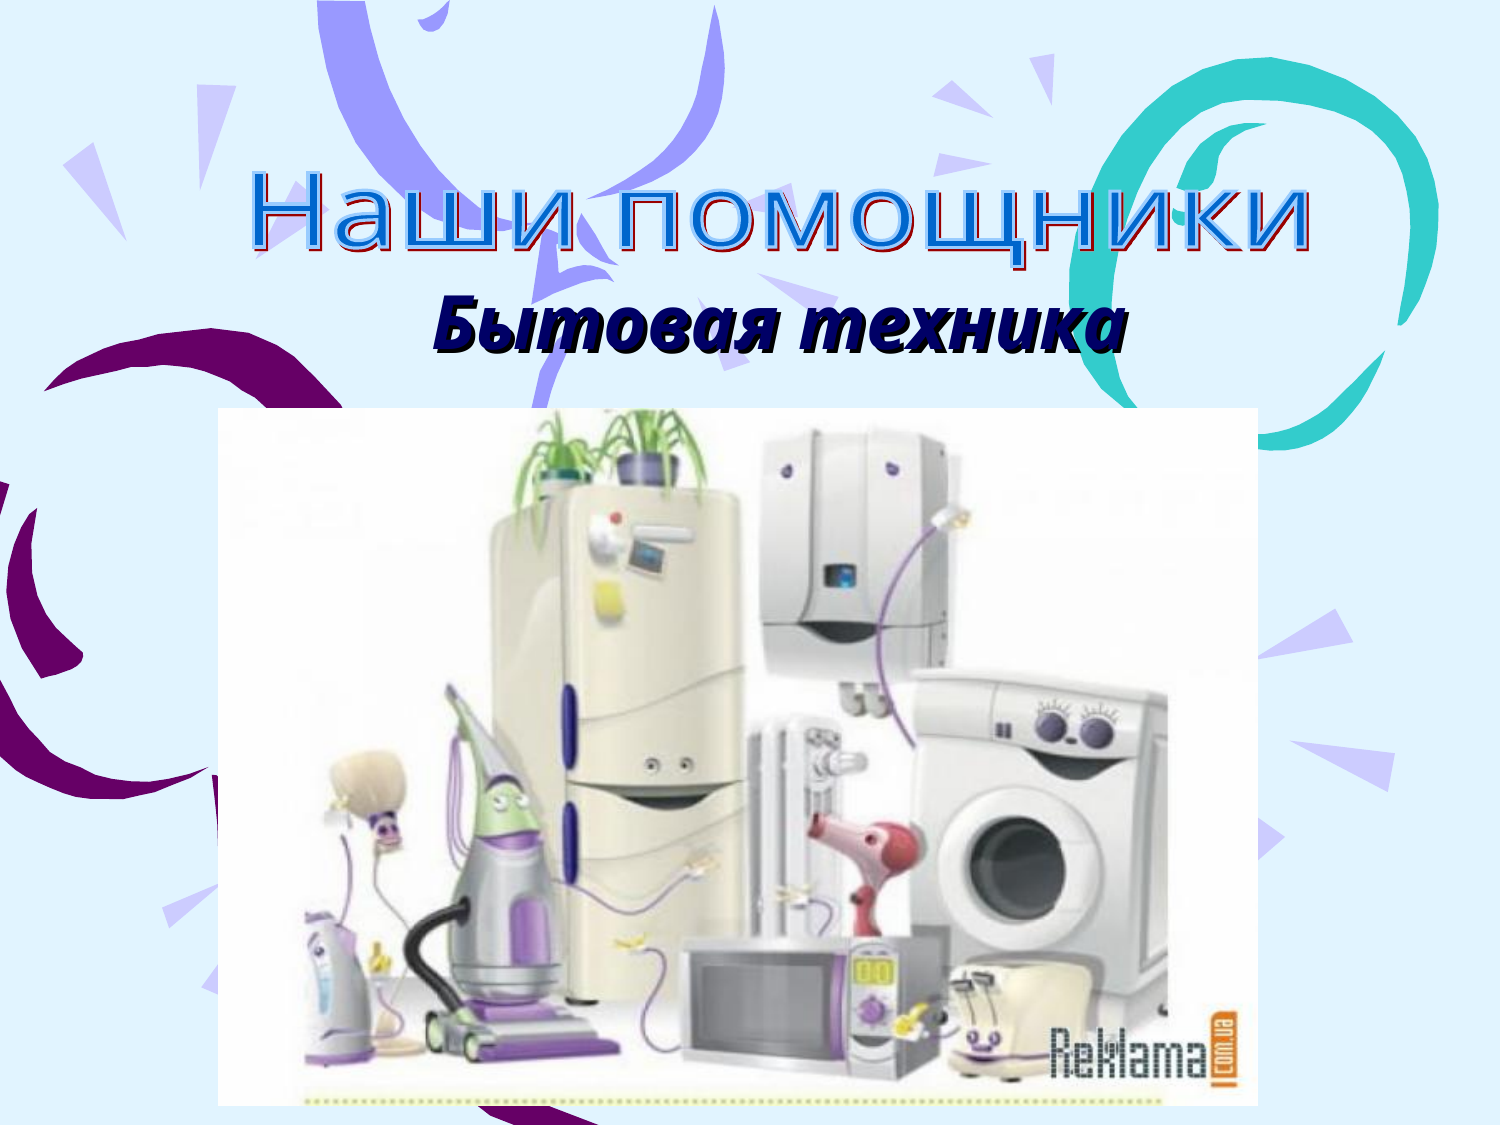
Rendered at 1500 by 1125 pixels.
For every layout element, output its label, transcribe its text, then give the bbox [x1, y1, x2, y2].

text_box Наши помощники [926, 191, 1023, 267]
text_box Наши помощники [620, 191, 675, 248]
text_box Наши помощники [1186, 191, 1238, 248]
text_box Наши помощники [513, 191, 570, 248]
text_box Наши помощники [1110, 191, 1167, 248]
picture [218, 408, 1258, 1106]
title Бытовая техника [206, 97, 1353, 374]
text_box Наши помощники [335, 190, 388, 249]
text_box Наши помощники [1034, 191, 1090, 248]
text_box Наши помощники [766, 191, 835, 248]
text_box Наши помощники [851, 190, 911, 249]
text_box Наши помощники [253, 172, 319, 248]
text_box Наши помощники [691, 190, 751, 249]
text_box Наши помощники [406, 191, 494, 248]
text_box Наши помощники [1249, 191, 1306, 248]
